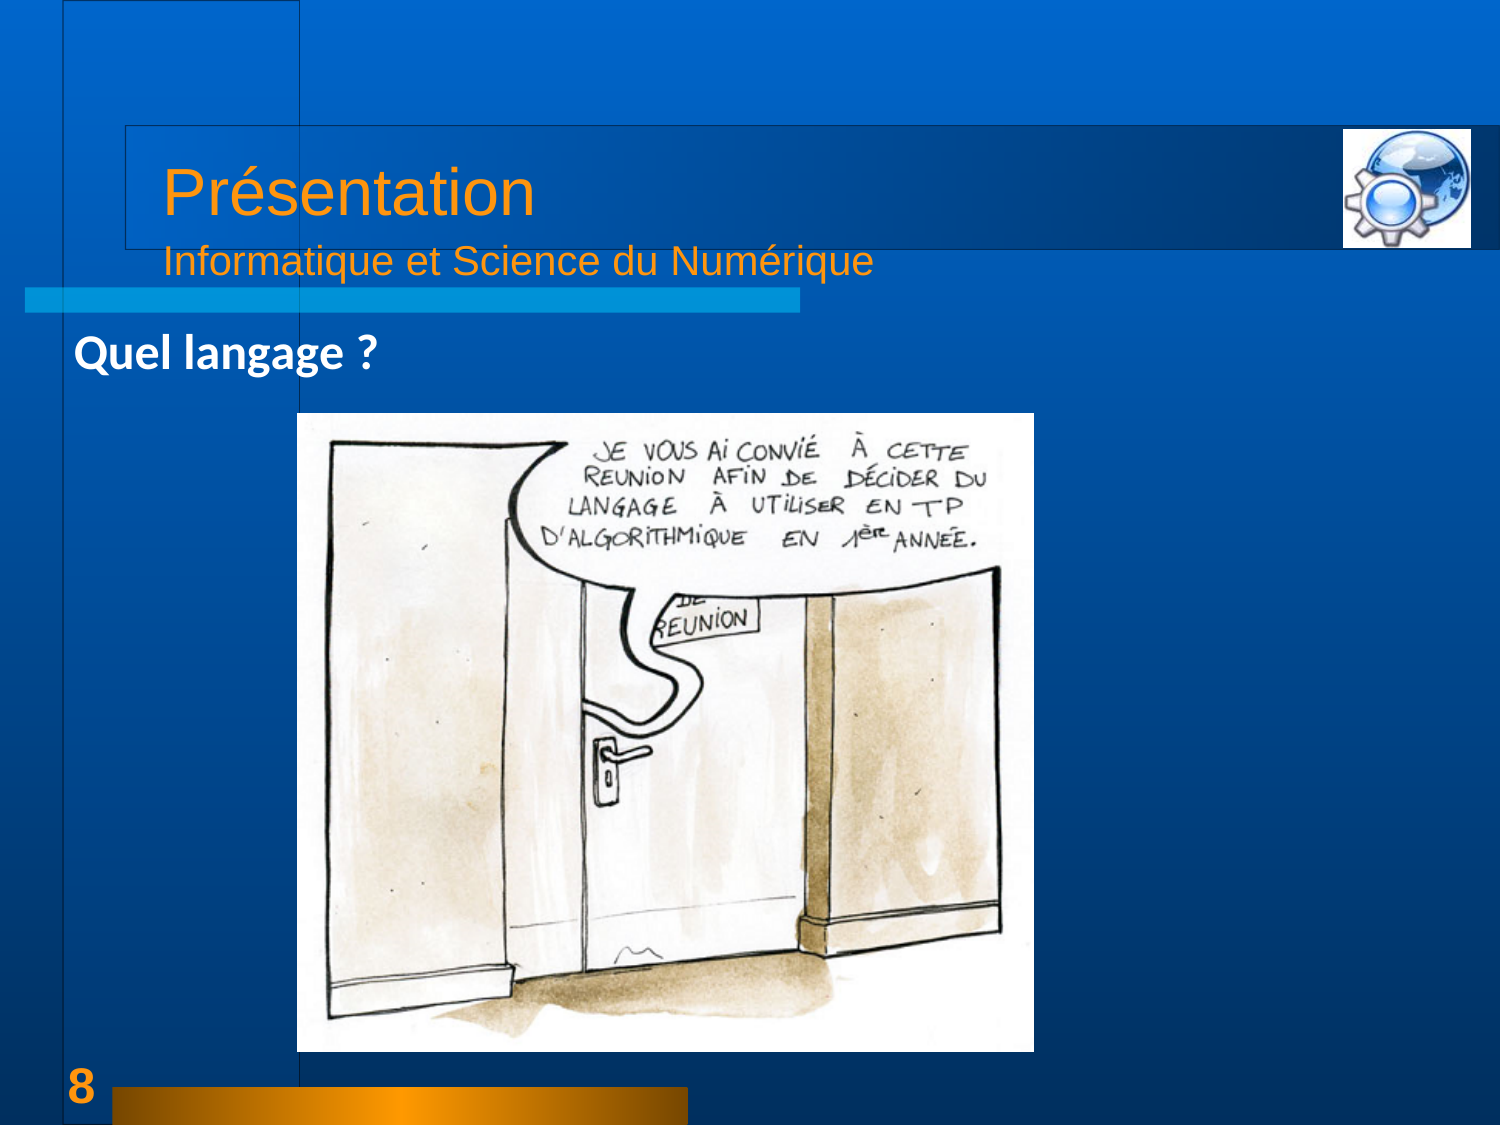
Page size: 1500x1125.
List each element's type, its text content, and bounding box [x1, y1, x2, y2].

text_box Quel langage ? [59, 325, 1418, 889]
picture [1343, 129, 1471, 248]
picture [297, 413, 1034, 1052]
